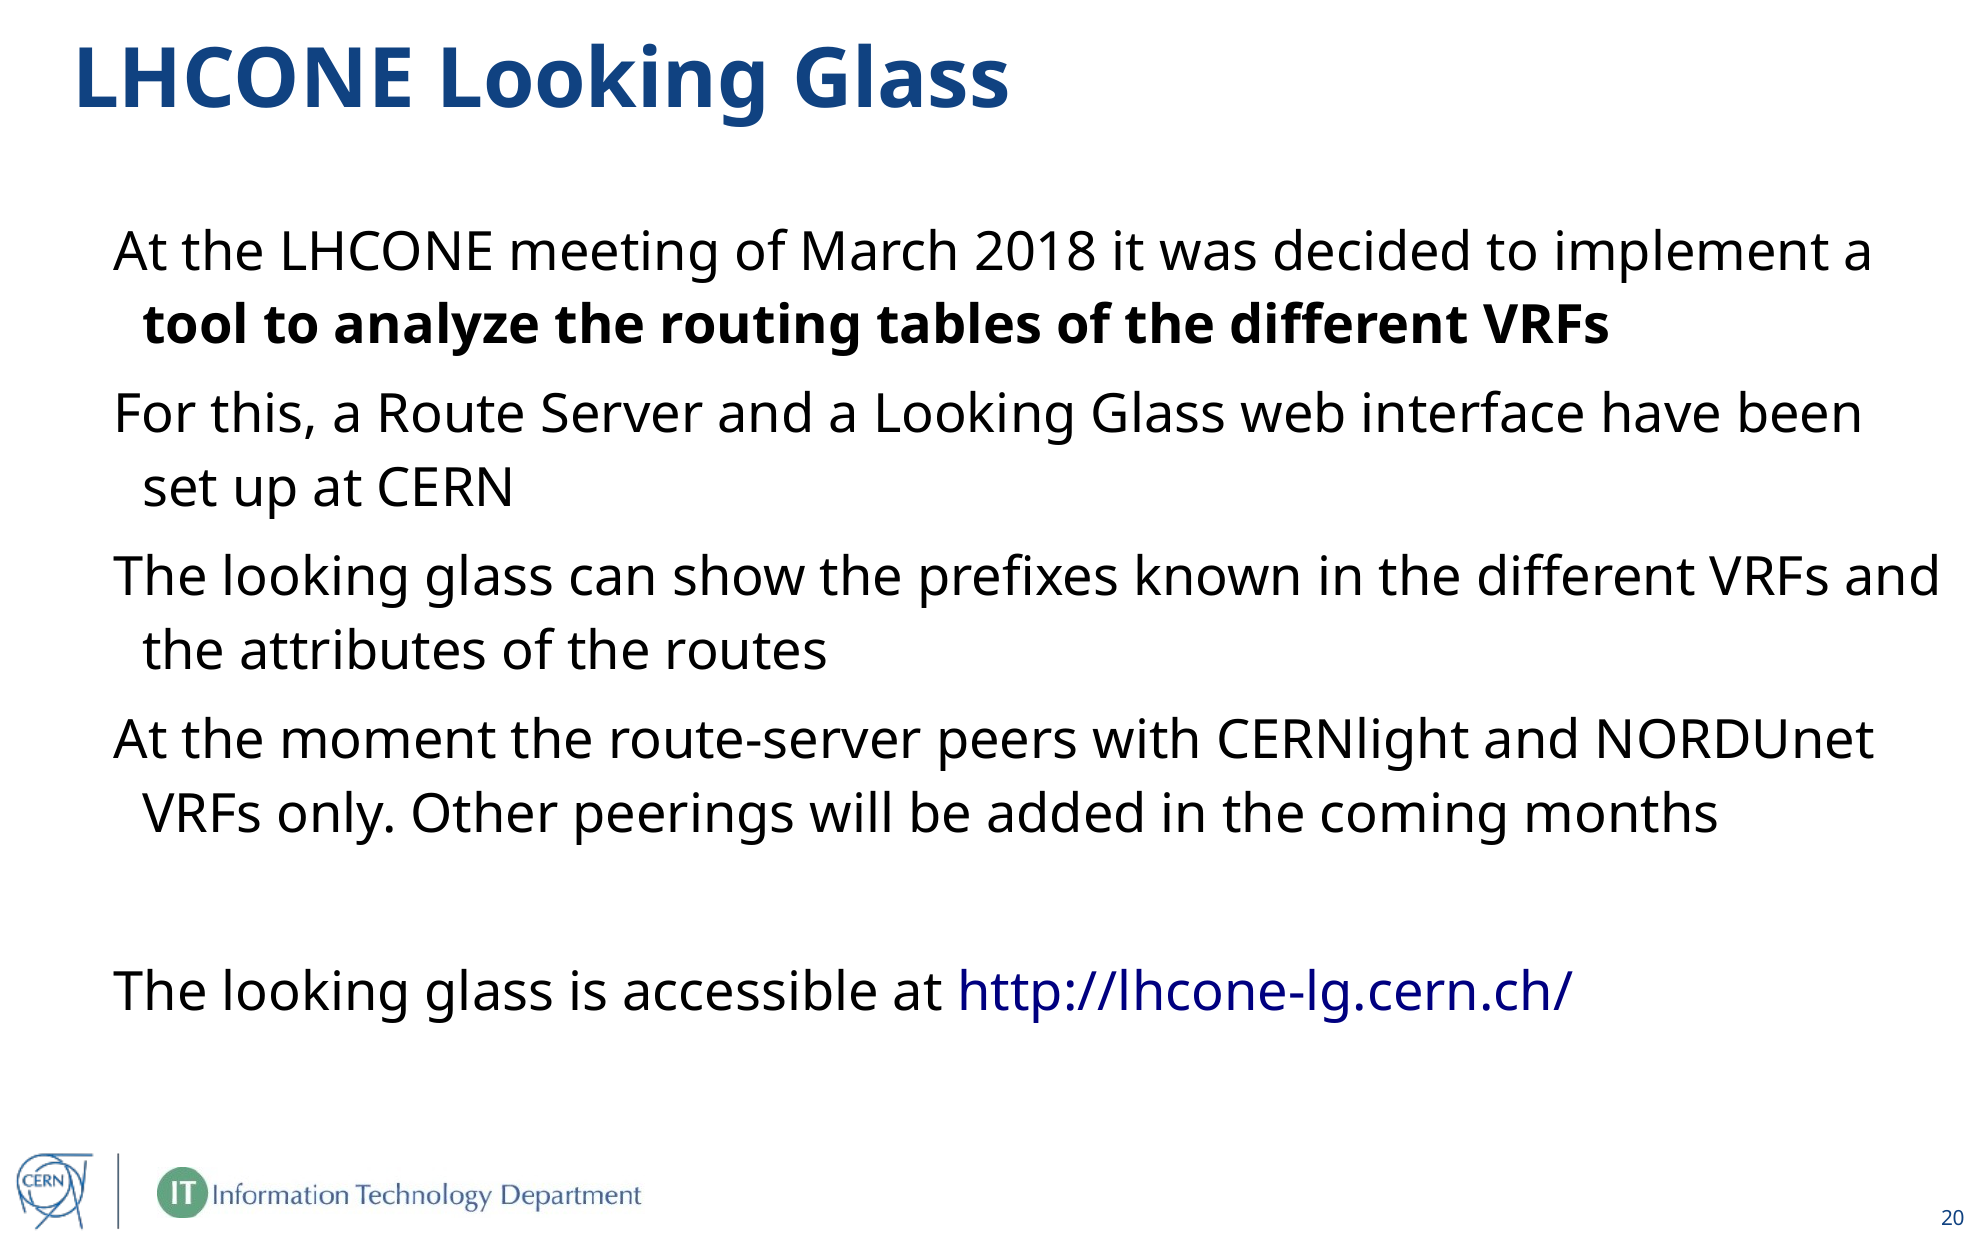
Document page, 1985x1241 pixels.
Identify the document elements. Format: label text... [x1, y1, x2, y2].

title LHCONE Looking Glass [71, 0, 1834, 166]
picture [16, 1188, 64, 1236]
text_box At the LHCONE meeting of March 2018 it was decided to implement a tool to analyze the routing tables of the different VRFs For this, a Route Server and a Looking Glass web interface have been set up at CERN The looking glass can show the prefixes known in the different VRFs and the attributes of the routes At the moment the route-server peers with CERNlight and NORDUnet VRFs only. Other peerings will be added in the coming months The looking glass is accessible at http://lhcone-lg.cern.ch/ [98, 204, 1965, 1241]
picture [51, 1200, 64, 1215]
picture [19, 1188, 64, 1207]
picture [38, 1207, 55, 1215]
